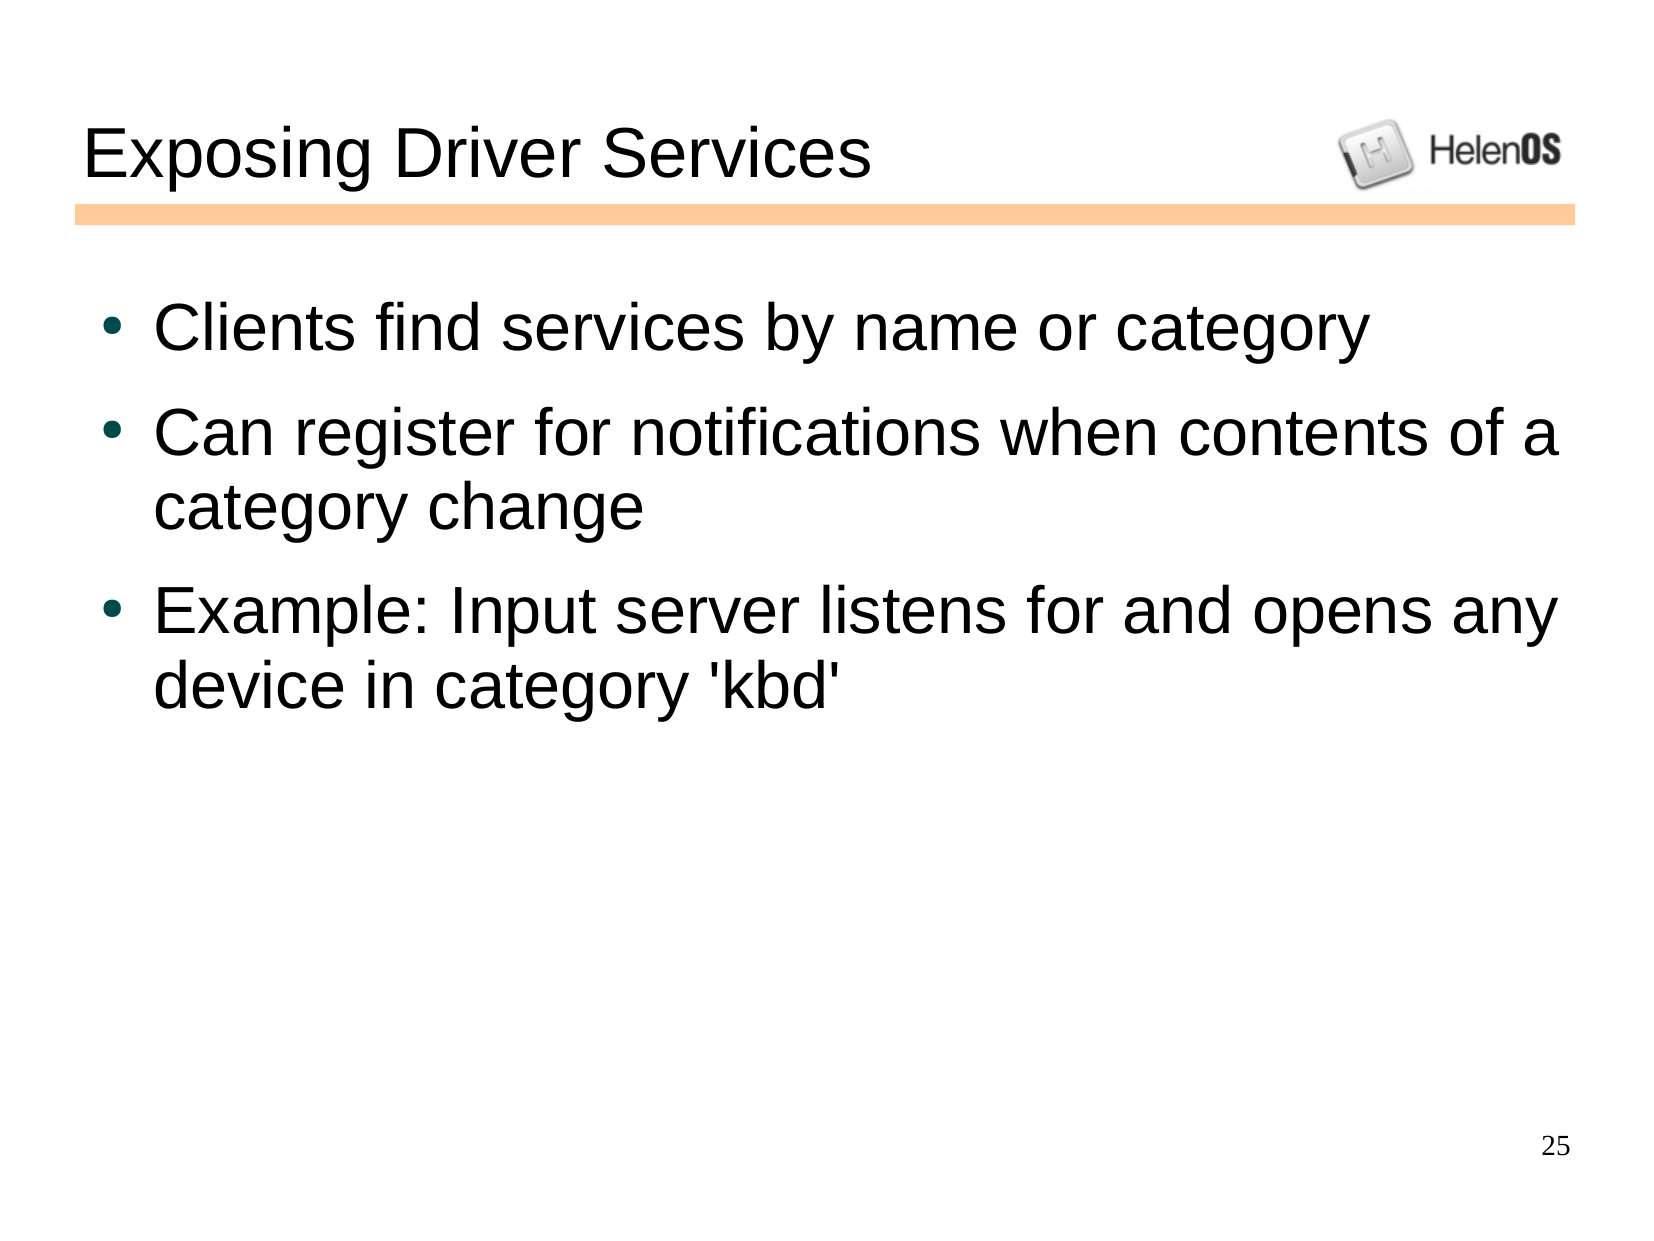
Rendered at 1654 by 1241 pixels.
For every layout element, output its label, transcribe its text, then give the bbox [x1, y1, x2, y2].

list Clients find services by name or category Can register for notifications when contents of a category change Example: Input server listens for and opens any device in category 'kbd' [82, 290, 1571, 1109]
title Exposing Driver Services [82, 49, 1571, 257]
